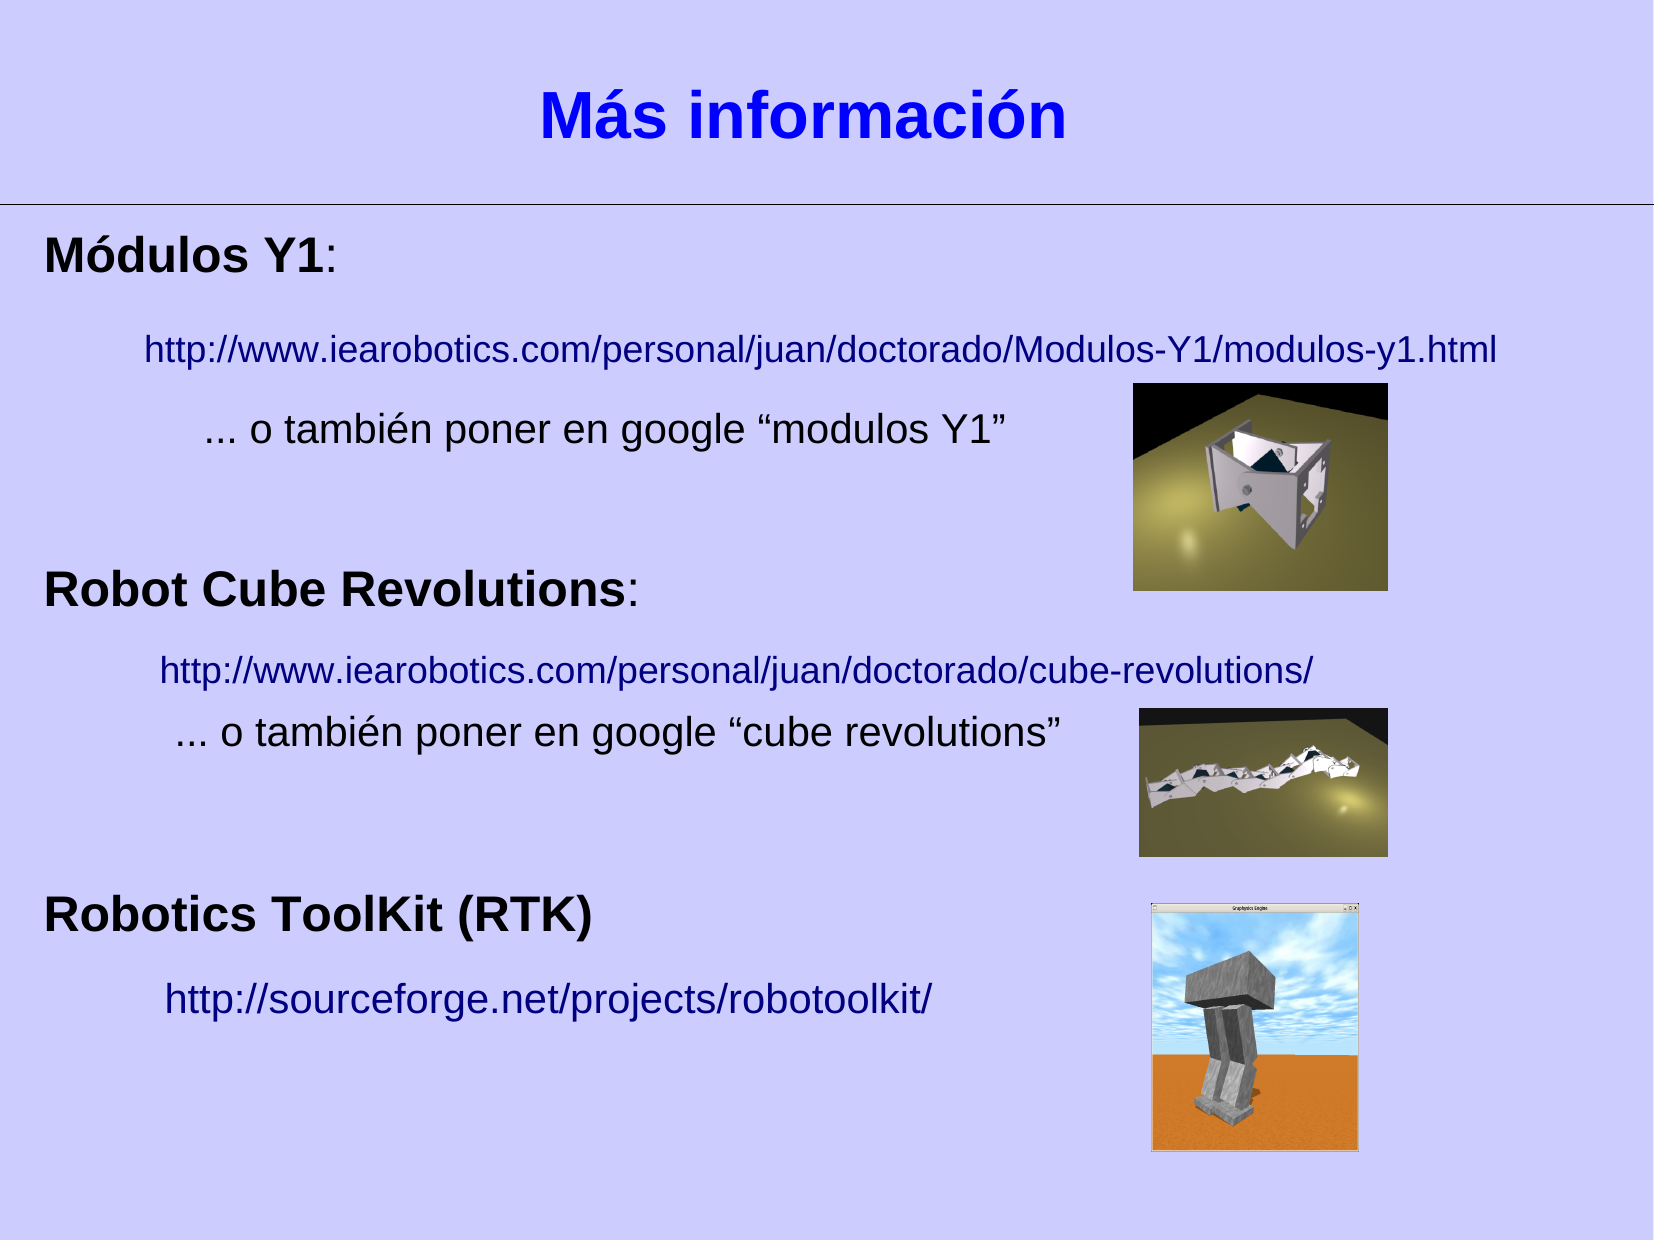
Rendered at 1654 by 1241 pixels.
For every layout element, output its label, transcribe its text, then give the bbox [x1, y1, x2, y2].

text_box ... o también poner en google “modulos Y1” [191, 406, 1049, 462]
text_box Módulos Y1: [29, 227, 845, 301]
picture [1139, 708, 1388, 857]
picture [1133, 383, 1388, 591]
picture [1151, 903, 1359, 1152]
text_box http://www.iearobotics.com/personal/juan/doctorado/cube-revolutions/ [159, 649, 1329, 708]
text_box Robotics ToolKit (RTK) [29, 886, 950, 943]
text_box http://sourceforge.net/projects/robotoolkit/ [164, 975, 950, 1034]
text_box http://www.iearobotics.com/personal/juan/doctorado/Modulos-Y1/modulos-y1.html [144, 328, 1520, 387]
text_box ... o también poner en google “cube revolutions” [163, 708, 1139, 765]
title Más información [166, 14, 1442, 204]
text_box Robot Cube Revolutions: [29, 561, 703, 617]
